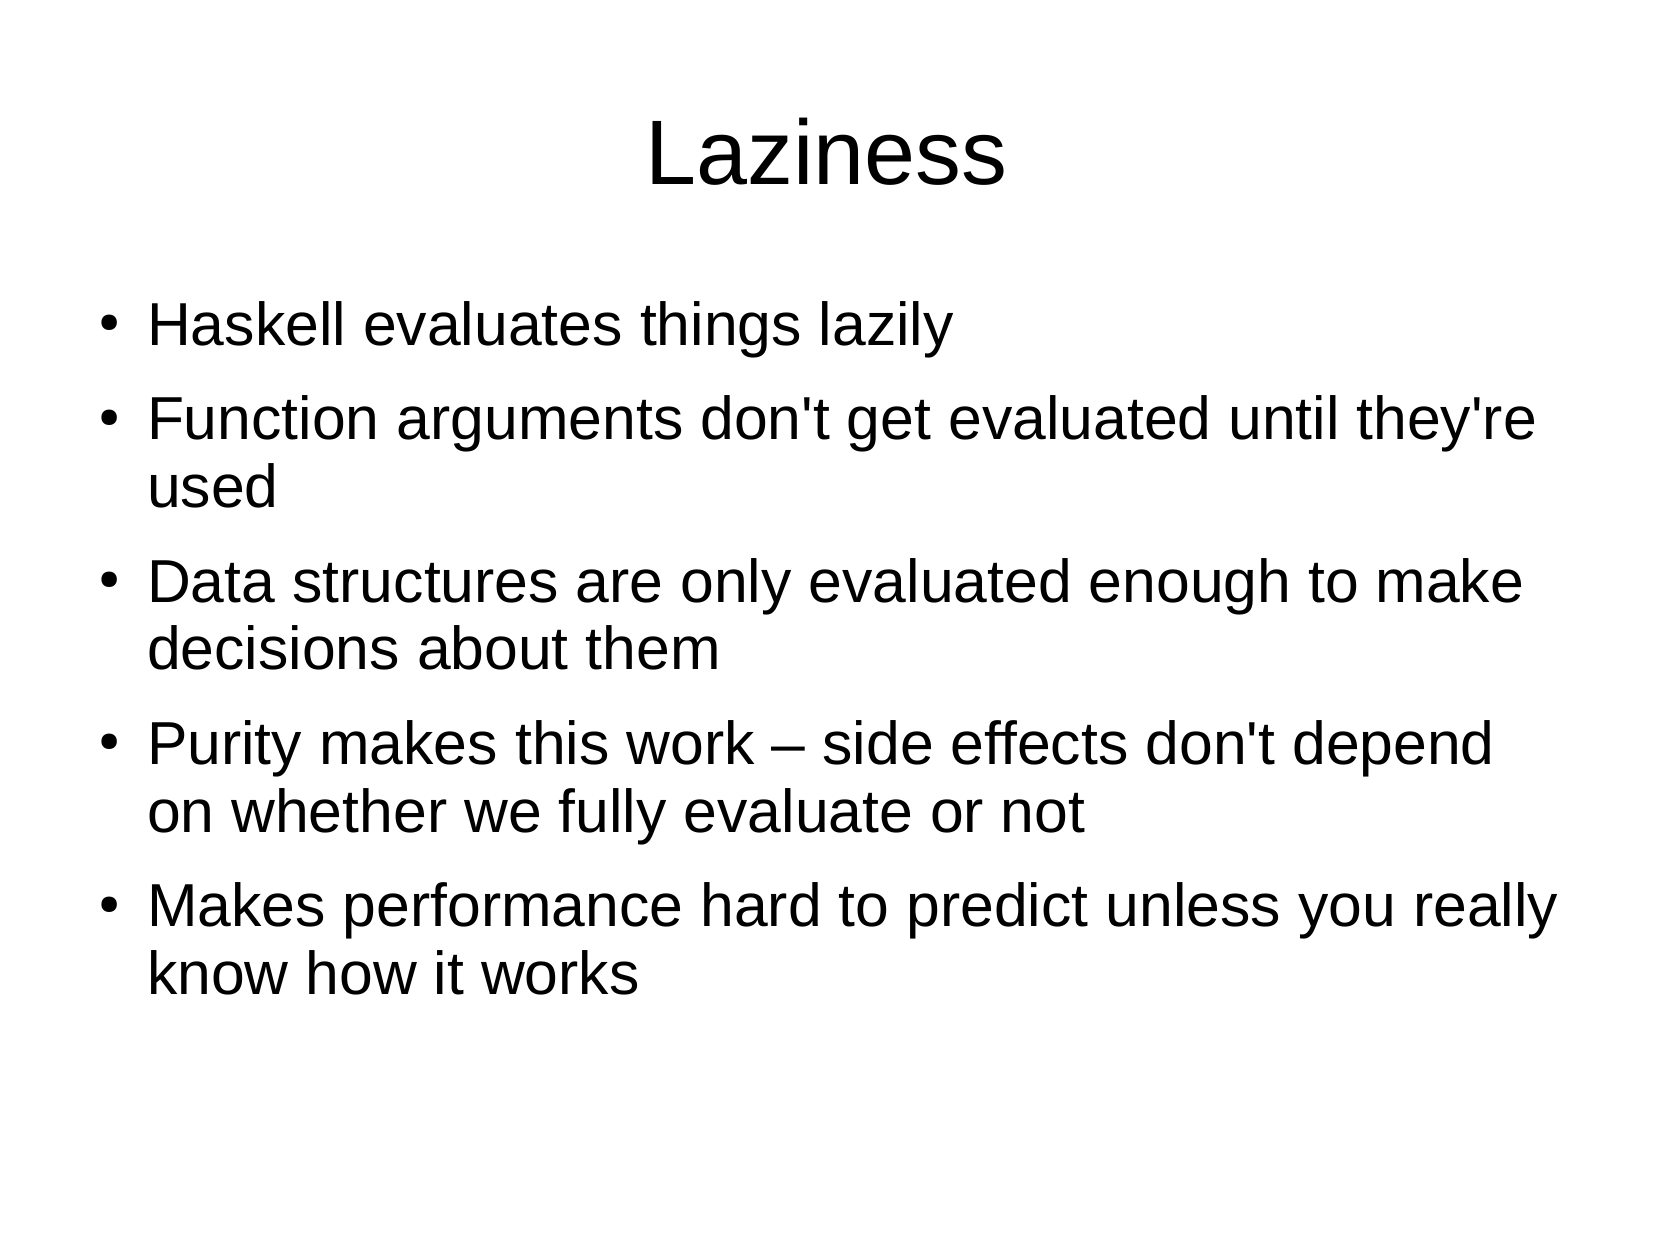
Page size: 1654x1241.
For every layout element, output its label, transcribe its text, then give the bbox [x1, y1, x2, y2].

list Haskell evaluates things lazily Function arguments don't get evaluated until they're used Data structures are only evaluated enough to make decisions about them Purity makes this work – side effects don't depend on whether we fully evaluate or not Makes performance hard to predict unless you really know how it works [82, 290, 1571, 1010]
title Laziness [82, 49, 1571, 257]
